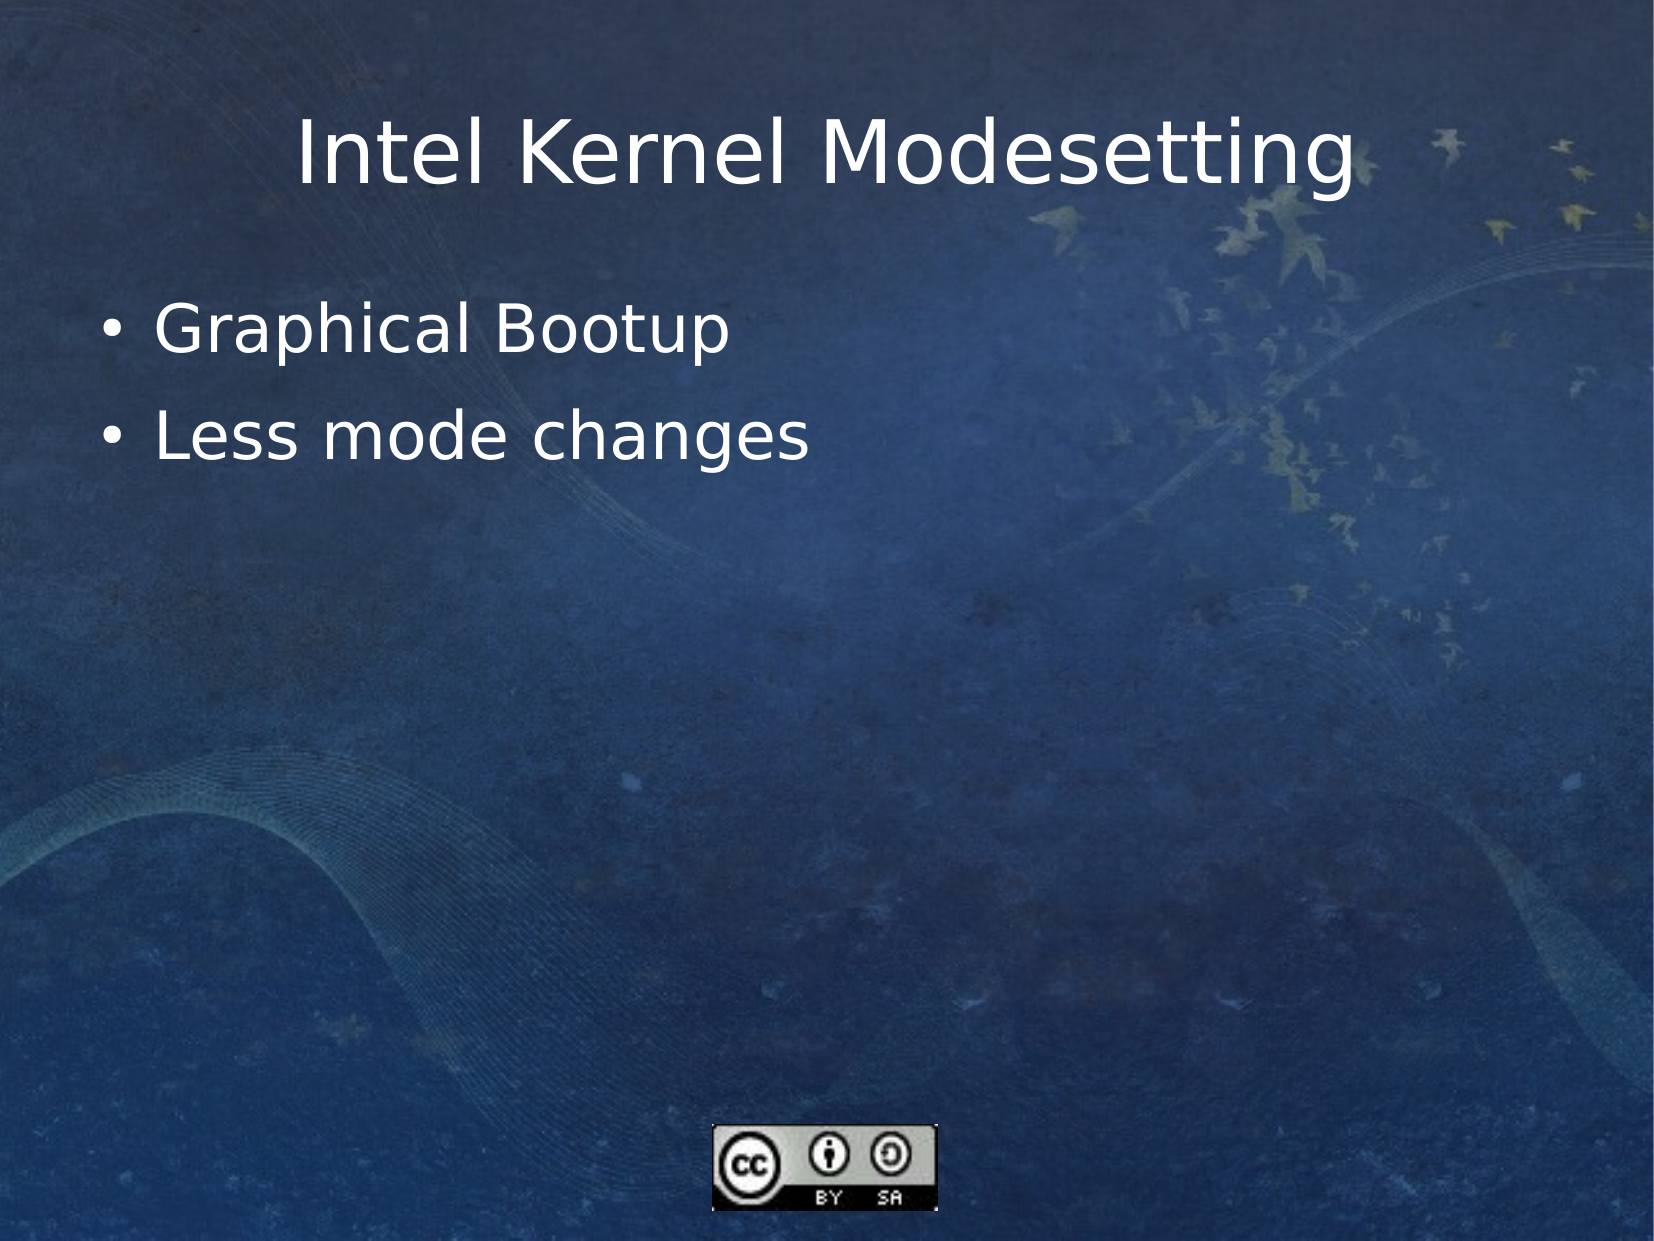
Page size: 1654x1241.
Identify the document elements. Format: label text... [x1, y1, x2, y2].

picture [0, 0, 1654, 1241]
title Intel Kernel Modesetting [82, 56, 1571, 250]
list Graphical Bootup Less mode changes [82, 290, 1571, 1094]
